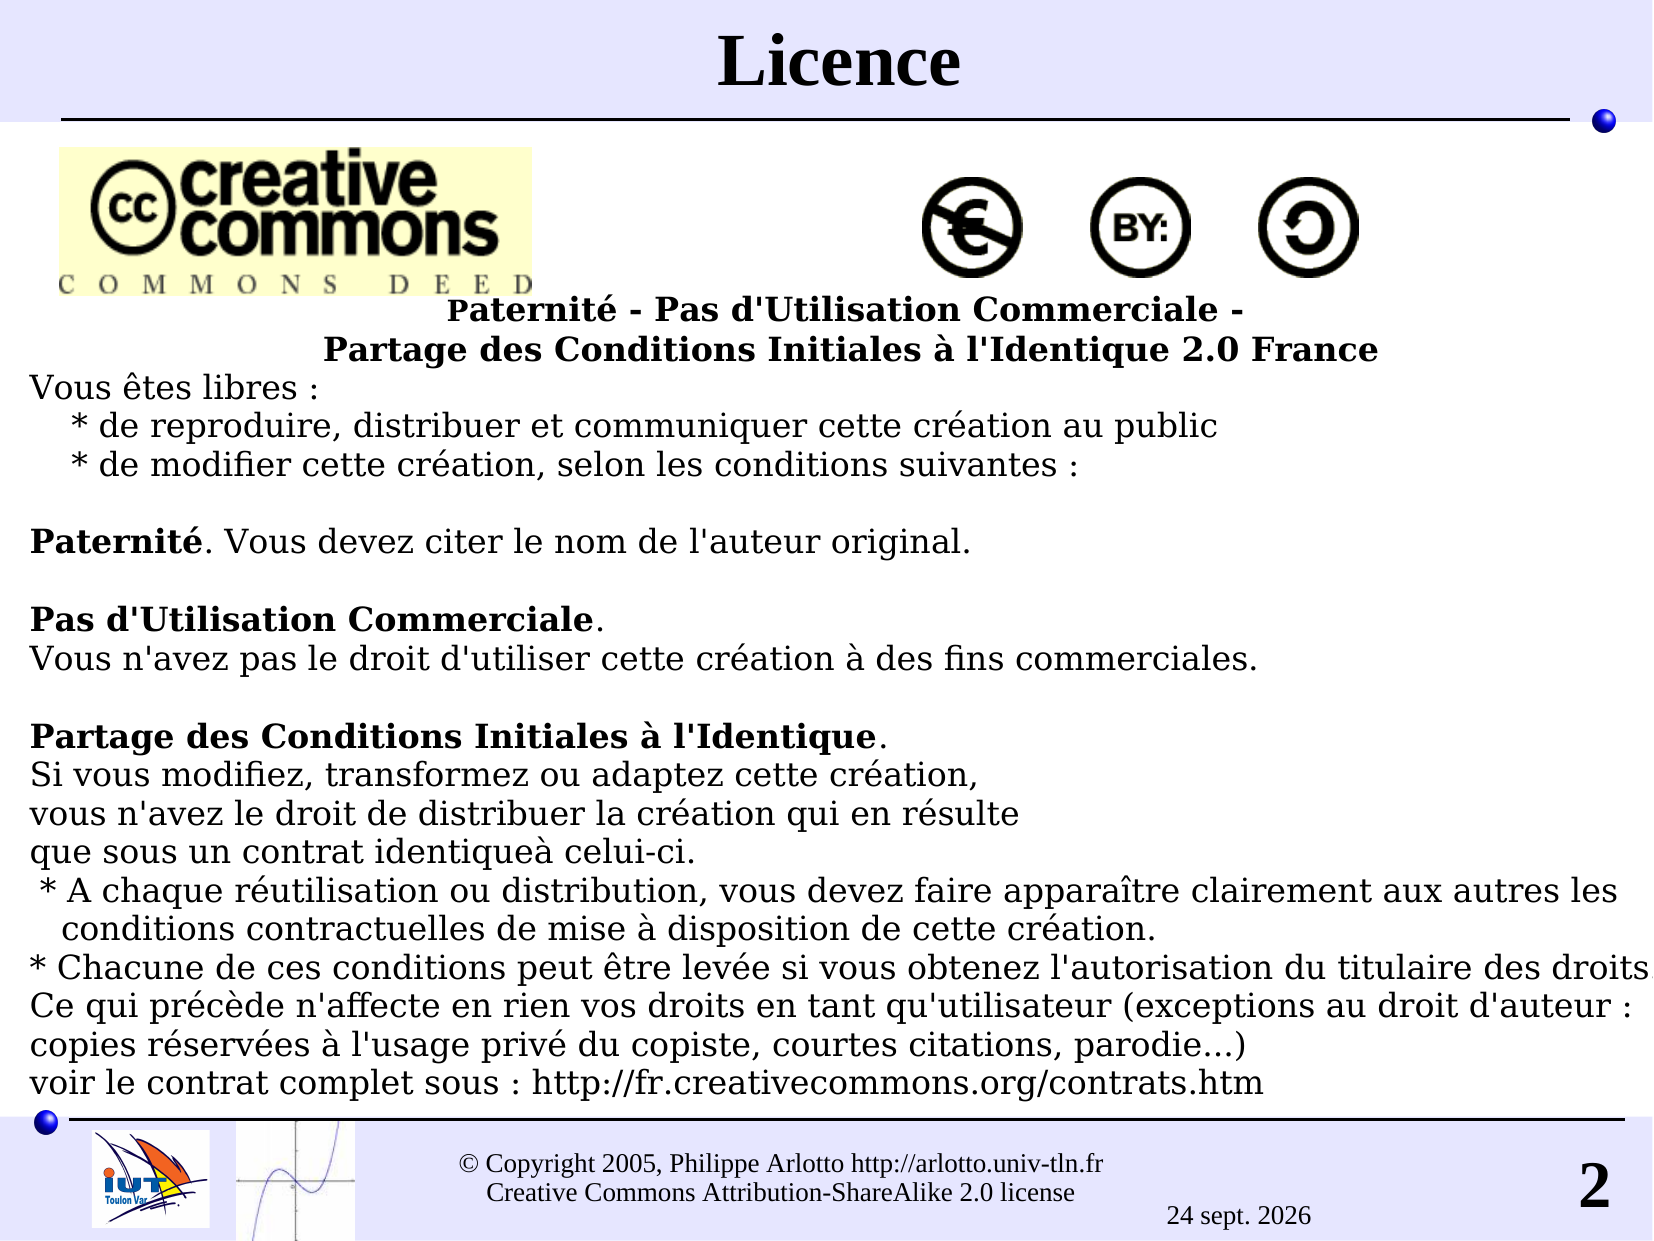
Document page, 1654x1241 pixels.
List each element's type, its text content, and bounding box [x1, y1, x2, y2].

text_box Paternité - Pas d'Utilisation Commerciale - Partage des Conditions Initiales à l'Identique 2.0 France Vous êtes libres : * de reproduire, distribuer et communiquer cette création au public * de modifier cette création, selon les conditions suivantes : Paternité. Vous devez citer le nom de l'auteur original. Pas d'Utilisation Commerciale. Vous n'avez pas le droit d'utiliser cette création à des fins commerciales. Partage des Conditions Initiales à l'Identique. Si vous modifiez, transformez ou adaptez cette création, vous n'avez le droit de distribuer la création qui en résulte que sous un contrat identiqueà celui-ci. * A chaque réutilisation ou distribution, vous devez faire apparaître clairement aux autres les conditions contractuelles de mise à disposition de cette création. * Chacune de ces conditions peut être levée si vous obtenez l'autorisation du titulaire des droits. Ce qui précède n'affecte en rien vos droits en tant qu'utilisateur (exceptions au droit d'auteur : copies réservées à l'usage privé du copiste, courtes citations, parodie...) voir le contrat complet sous : http://fr.creativecommons.org/contrats.htm [29, 290, 1653, 1176]
picture [1258, 177, 1359, 278]
picture [236, 1176, 355, 1241]
title Licence [95, 14, 1585, 107]
picture [59, 147, 532, 290]
picture [922, 177, 1023, 278]
picture [1090, 177, 1191, 278]
